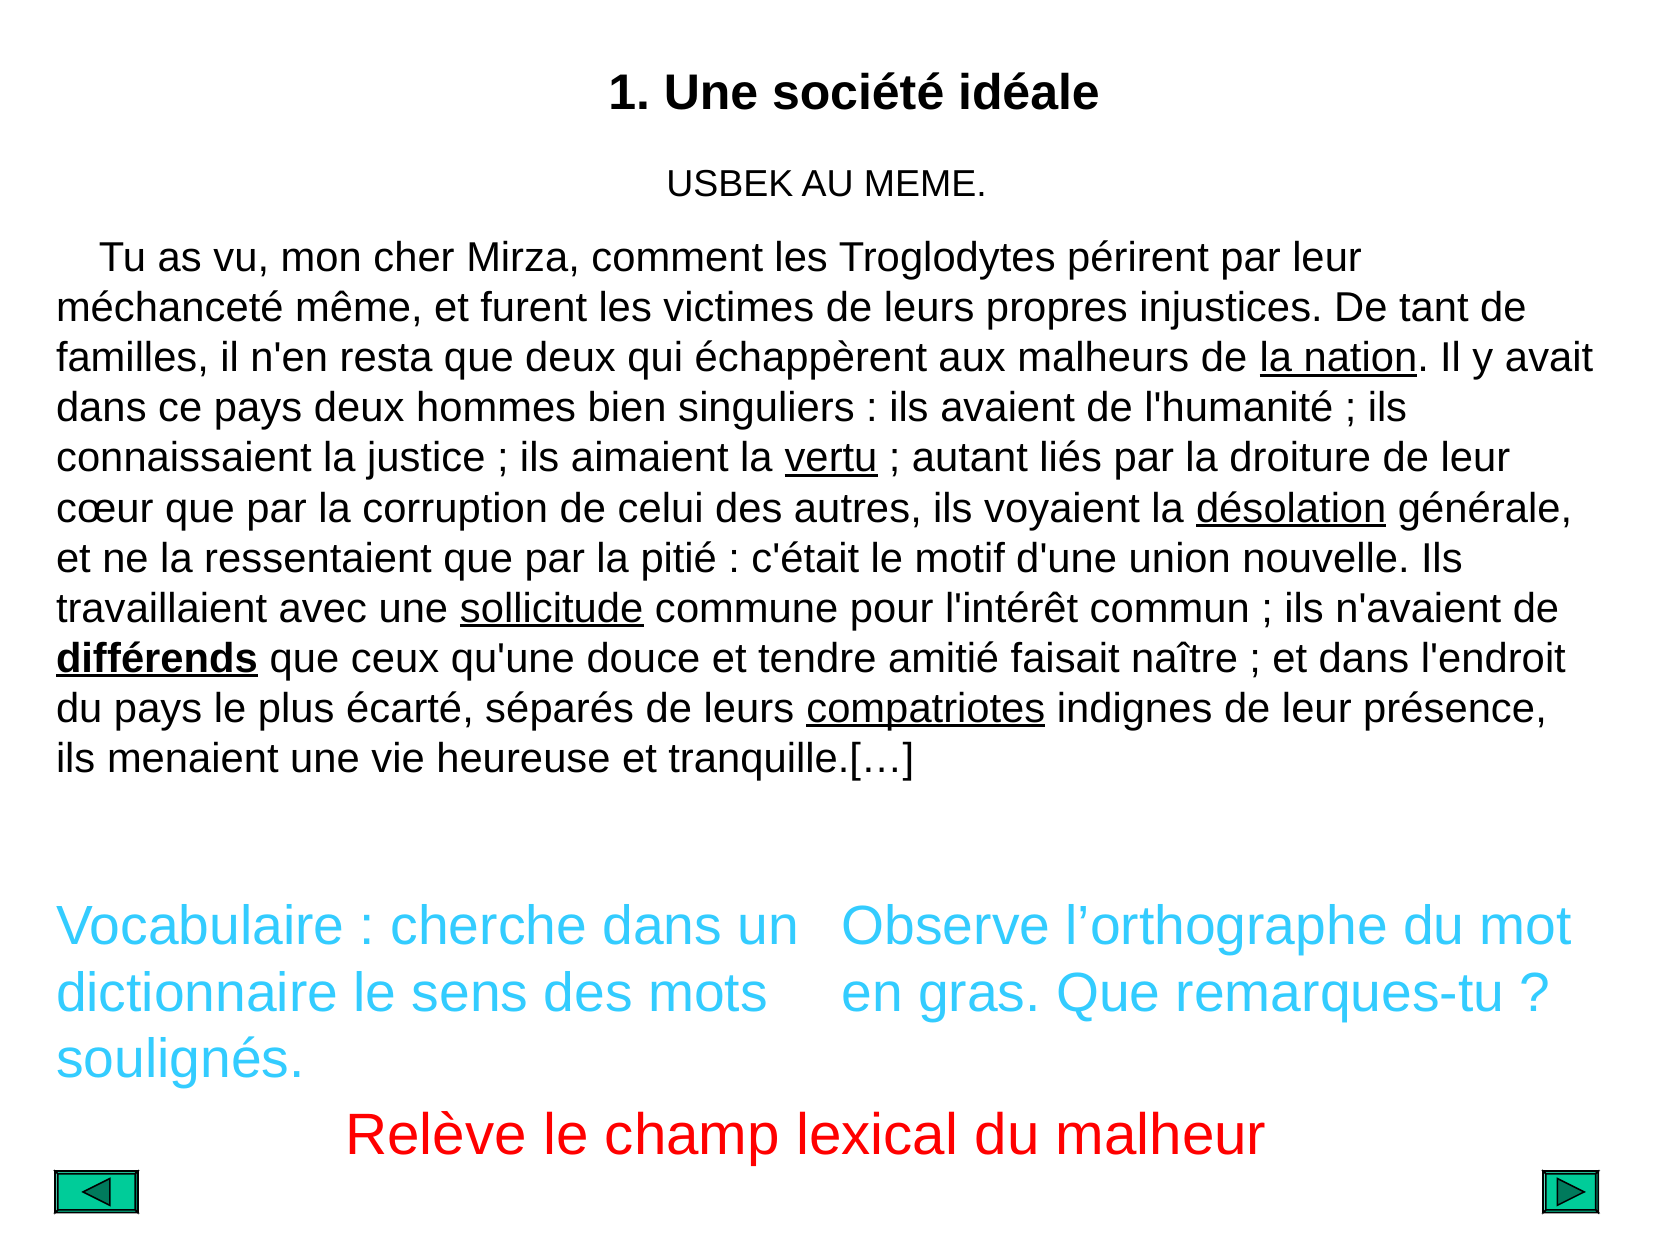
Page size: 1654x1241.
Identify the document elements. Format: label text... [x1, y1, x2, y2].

text_box Observe l’orthographe du mot en gras. Que remarques-tu ? [826, 881, 1654, 1030]
text_box USBEK AU MEME. Tu as vu, mon cher Mirza, comment les Troglodytes périrent par leur méchanceté même, et furent les victimes de leurs propres injustices. De tant de familles, il n'en resta que deux qui échappèrent aux malheurs de la nation. Il y avait dans ce pays deux hommes bien singuliers : ils avaient de l'humanité ; ils connaissaient la justice ; ils aimaient la vertu ; autant liés par la droiture de leur cœur que par la corruption de celui des autres, ils voyaient la désolation générale, et ne la ressentaient que par la pitié : c'était le motif d'une union nouvelle. Ils travaillaient avec une sollicitude commune pour l'intérêt commun ; ils n'avaient de différends que ceux qu'une douce et tendre amitié faisait naître ; et dans l'endroit du pays le plus écarté, séparés de leurs compatriotes indignes de leur présence, ils menaient une vie heureuse et tranquille.[…] [41, 151, 1613, 789]
text_box Relève le champ lexical du malheur [330, 1088, 1337, 1175]
title 1. Une société idéale [523, 27, 1186, 151]
text_box Vocabulaire : cherche dans un dictionnaire le sens des mots soulignés. [41, 881, 869, 1097]
